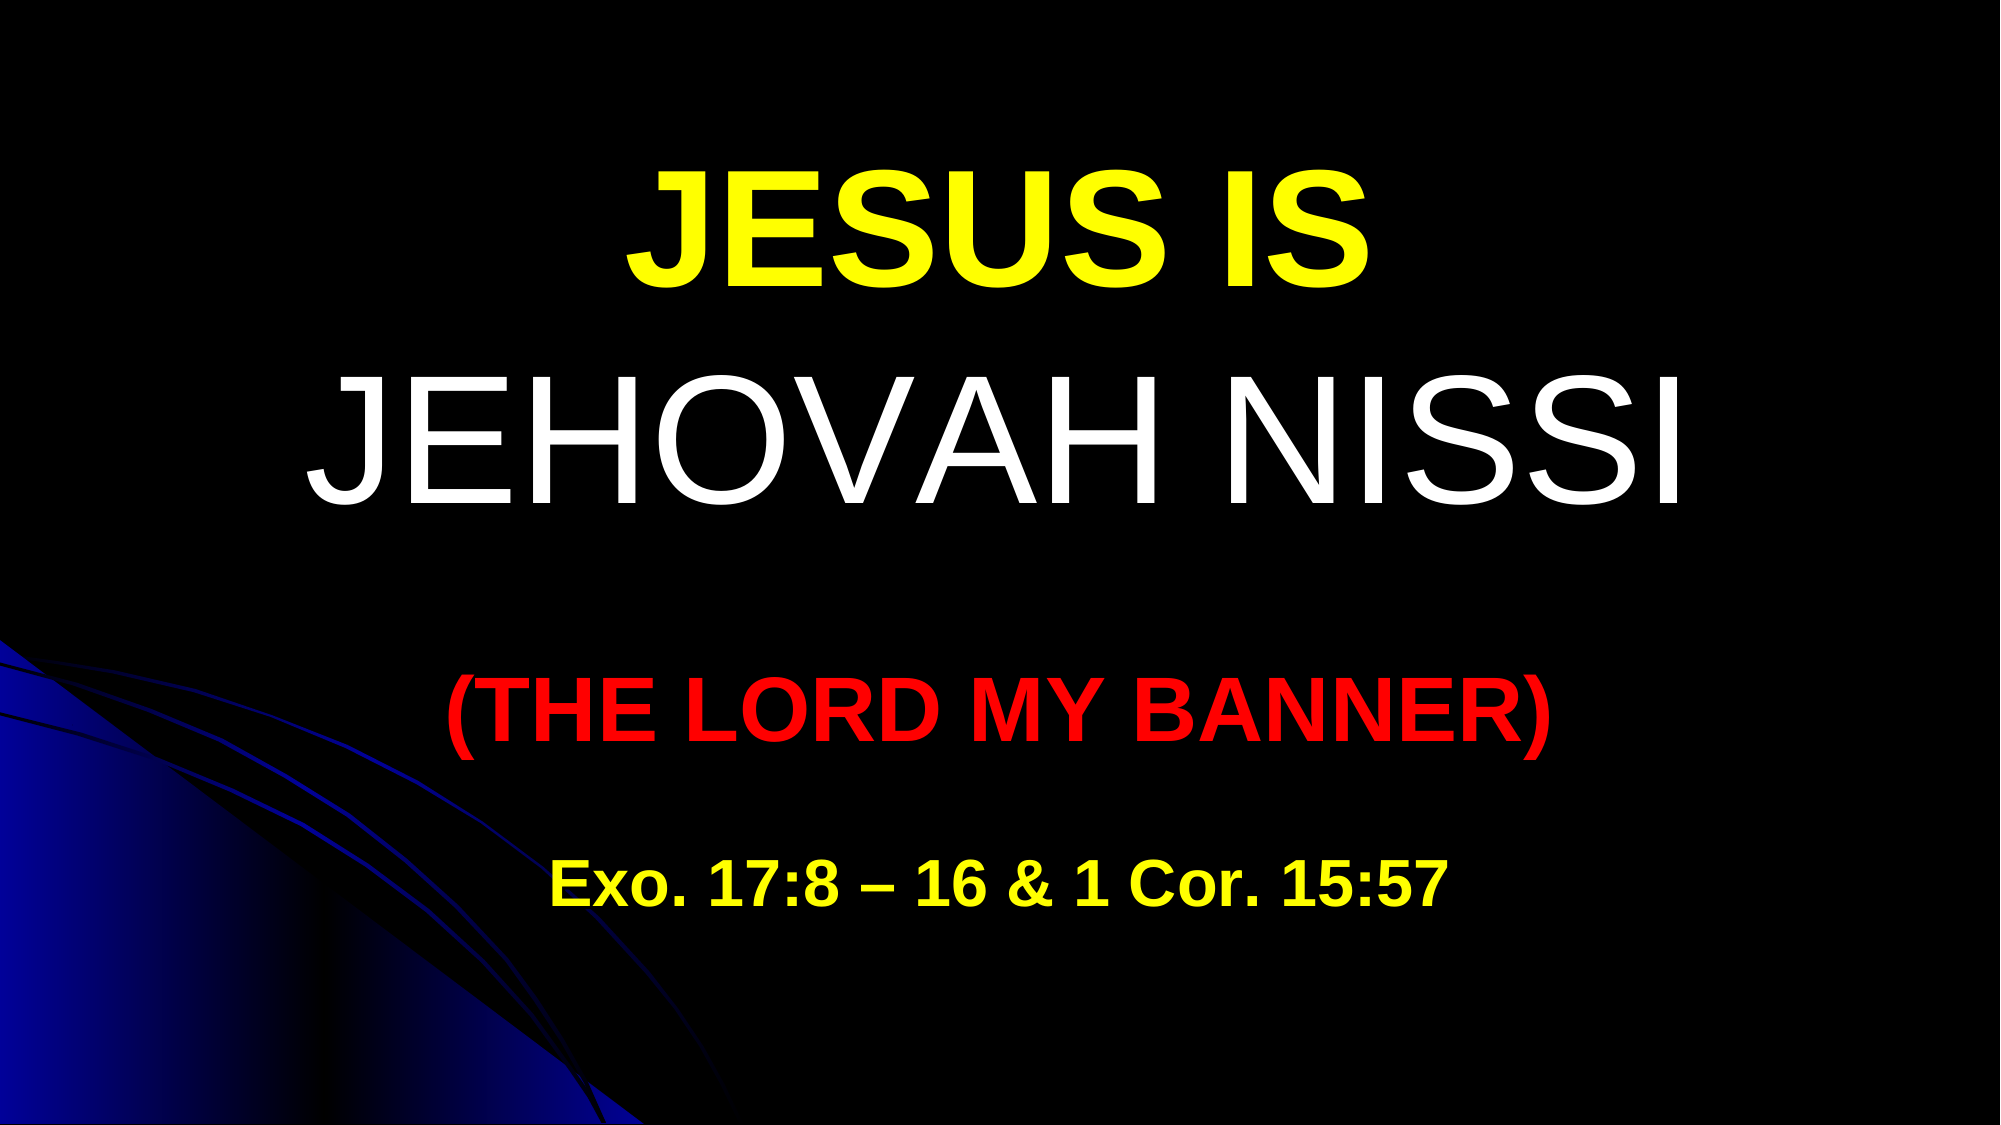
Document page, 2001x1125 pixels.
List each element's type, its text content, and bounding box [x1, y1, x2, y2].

title JESUS IS JEHOVAH NISSI (THE LORD MY BANNER) Exo. 17:8 – 16 & 1 Cor. 15:57 [0, 24, 2000, 1125]
